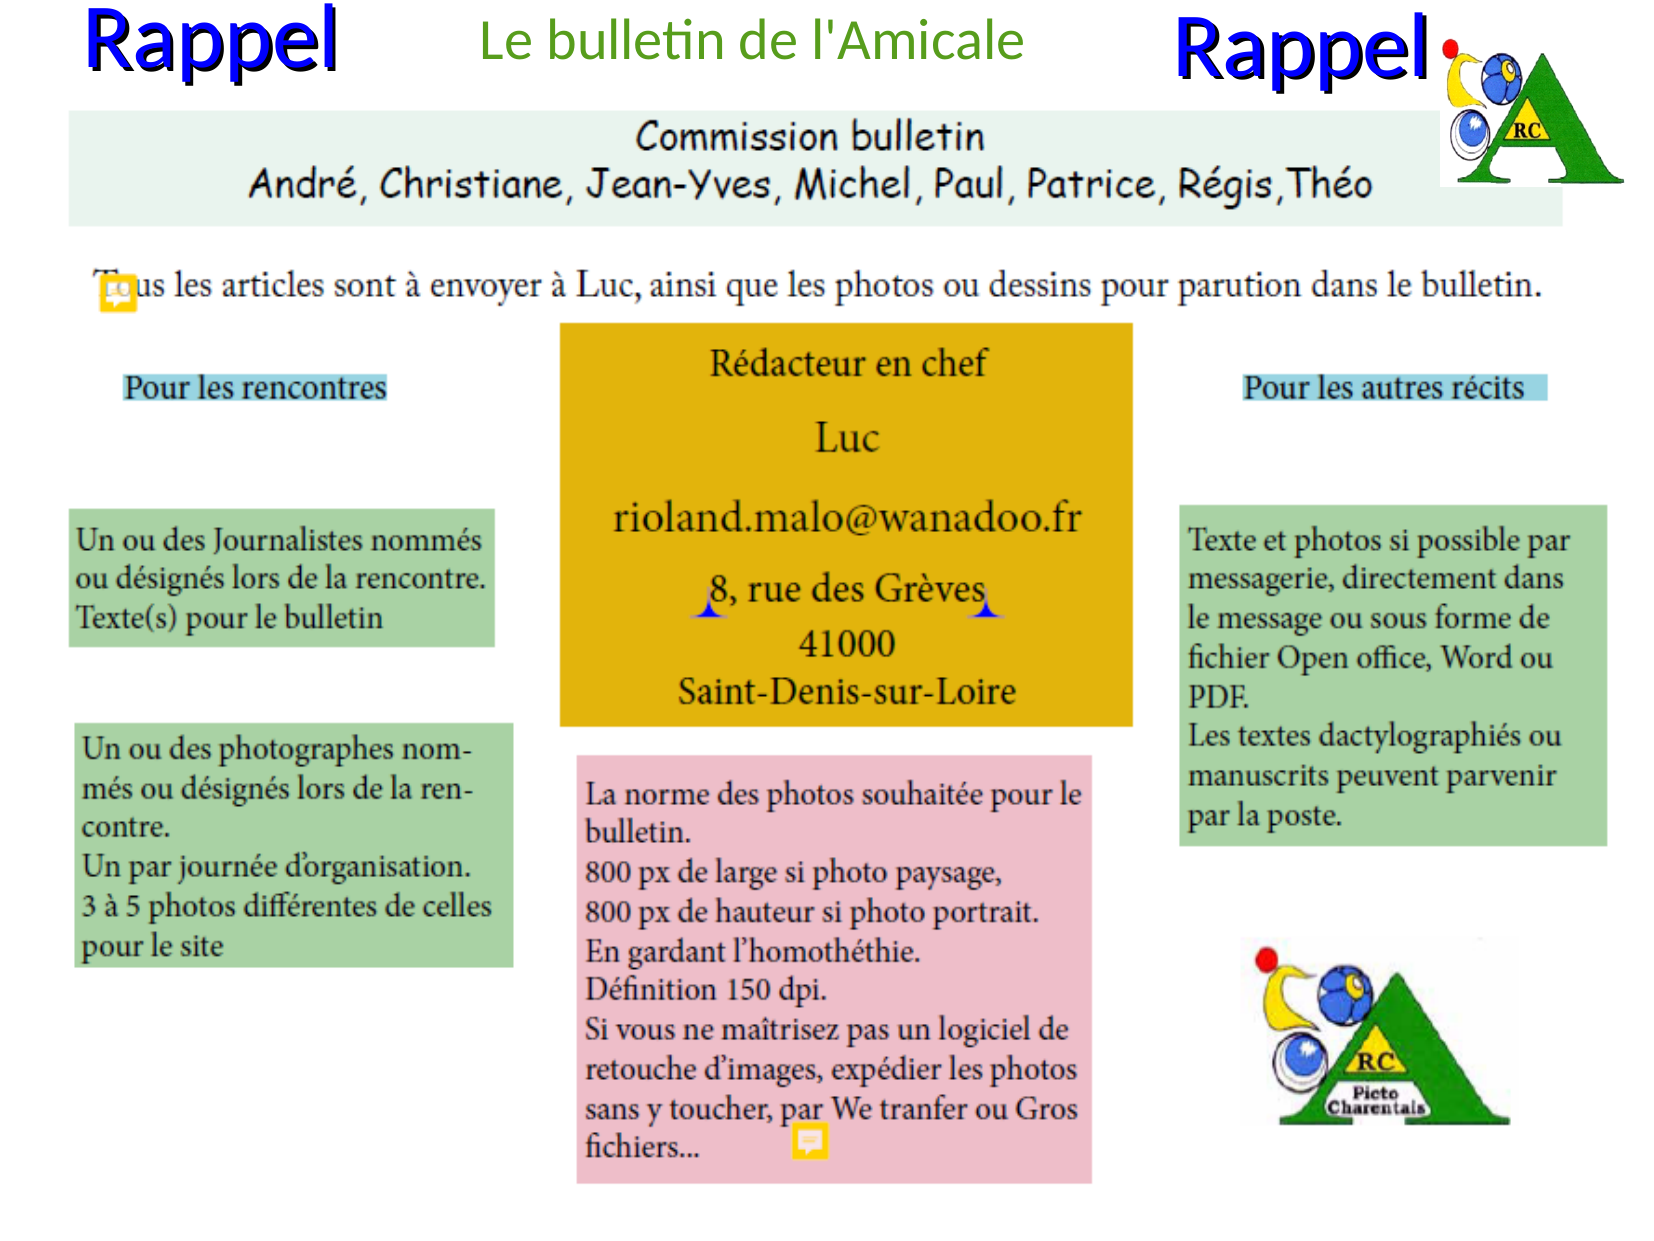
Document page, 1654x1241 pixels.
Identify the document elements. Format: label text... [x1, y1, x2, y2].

text_box Rappel [67, 0, 355, 119]
picture [47, 35, 1630, 1205]
text_box [248, 27, 1123, 378]
text_box Rappel [1158, 0, 1445, 161]
text_box Le bulletin de l'Amicale [425, 8, 1096, 95]
